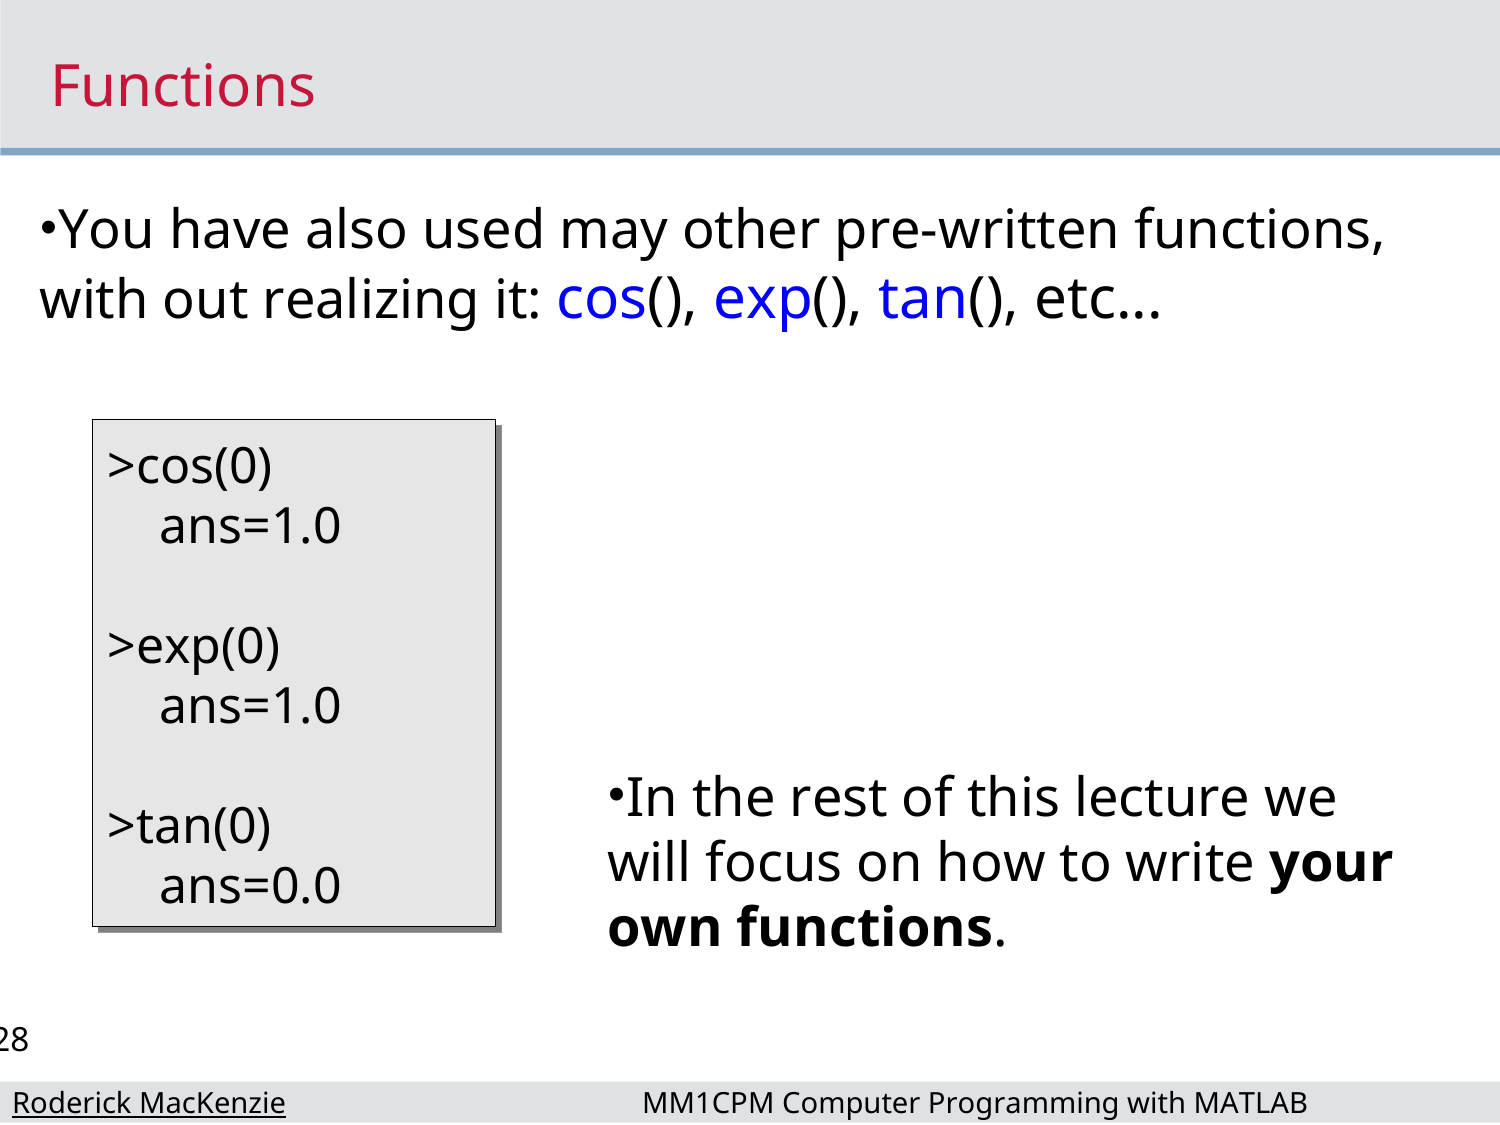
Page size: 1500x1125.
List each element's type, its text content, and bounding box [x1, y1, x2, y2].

text_box <number> [0, 1010, 192, 1081]
title Functions [35, 31, 1146, 137]
text_box >cos(0) ans=1.0 >exp(0) ans=1.0 >tan(0) ans=0.0 [92, 419, 496, 927]
text_box You have also used may other pre-written functions, with out realizing it: cos(), exp(), tan(), etc... [24, 187, 1500, 574]
text_box In the rest of this lecture we will focus on how to write your own functions. [592, 754, 1435, 965]
